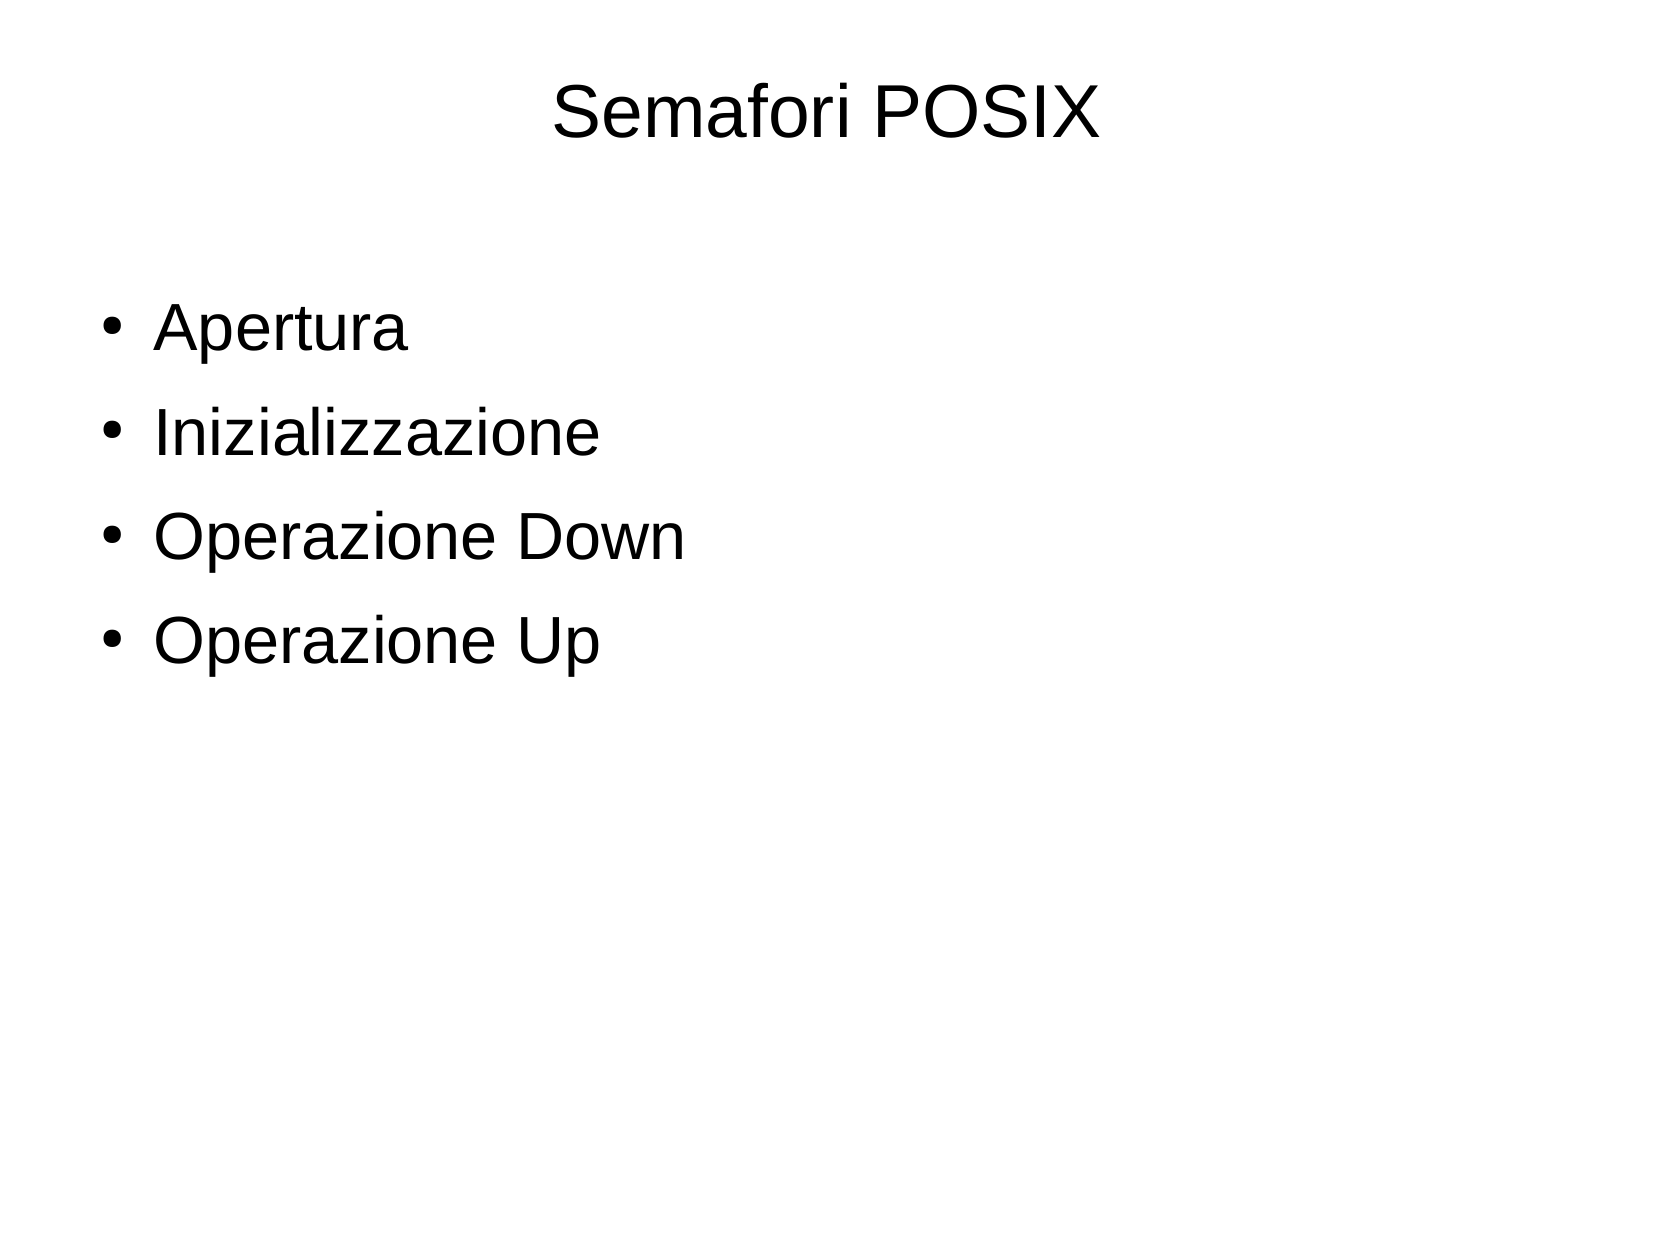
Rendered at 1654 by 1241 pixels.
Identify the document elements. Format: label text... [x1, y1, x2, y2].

list Apertura Inizializzazione Operazione Down Operazione Up [82, 290, 1538, 1010]
title Semafori POSIX [82, 8, 1571, 216]
